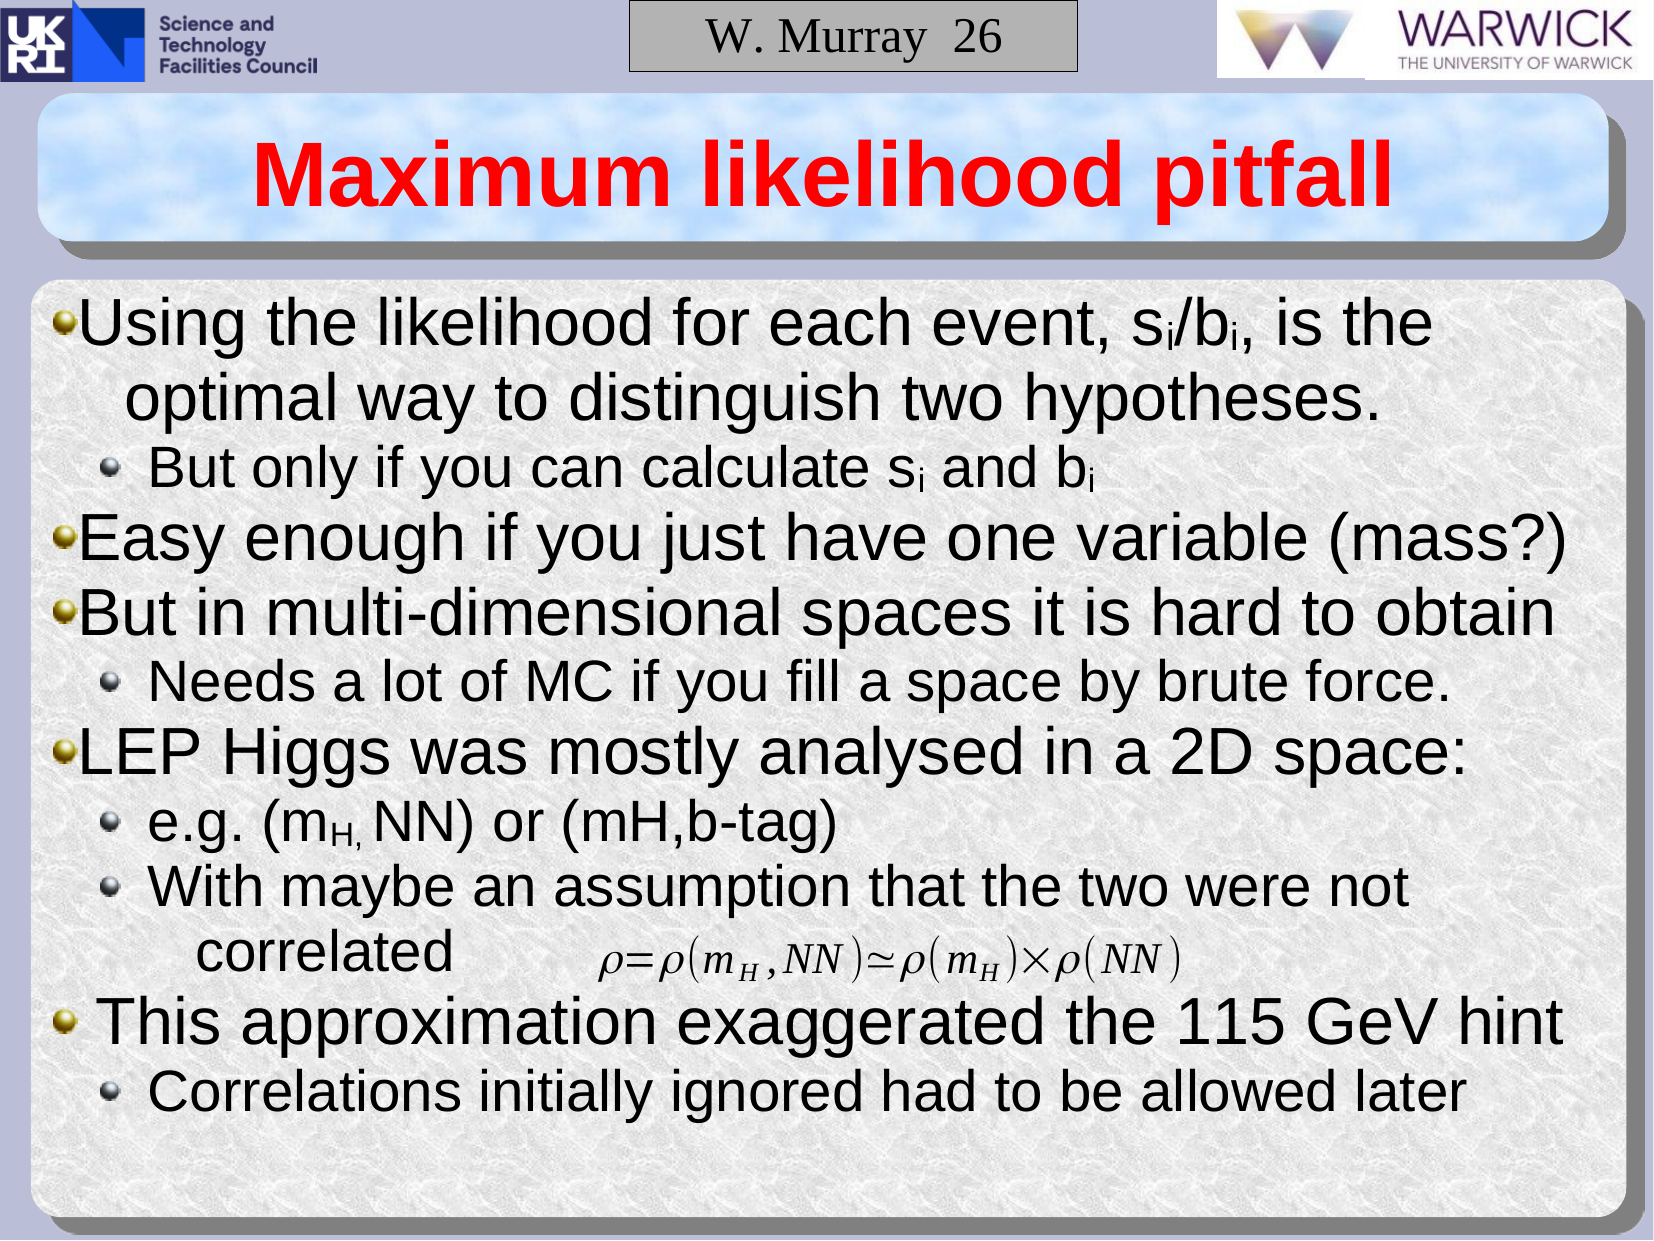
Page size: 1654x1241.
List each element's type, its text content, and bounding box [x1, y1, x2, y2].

picture [0, 0, 317, 82]
title Maximum likelihood pitfall [90, 101, 1584, 249]
picture [30, 279, 1627, 1218]
chart [586, 932, 1194, 989]
picture [1217, 0, 1654, 80]
picture [37, 93, 1609, 242]
list Using the likelihood for each event, si/bi, is the optimal way to distinguish two hypotheses. But only if you can calculate si and bi Easy enough if you just have one variable (mass?) But in multi-dimensional spaces it is hard to obtain Needs a lot of MC if you fill a space by brute force. LEP Higgs was mostly analysed in a 2D space: e.g. (mH, NN) or (mH,b-tag) With maybe an assumption that the two were not correlated This approximation exaggerated the 115 GeV hint Correlations initially ignored had to be allowed later [53, 285, 1588, 1193]
